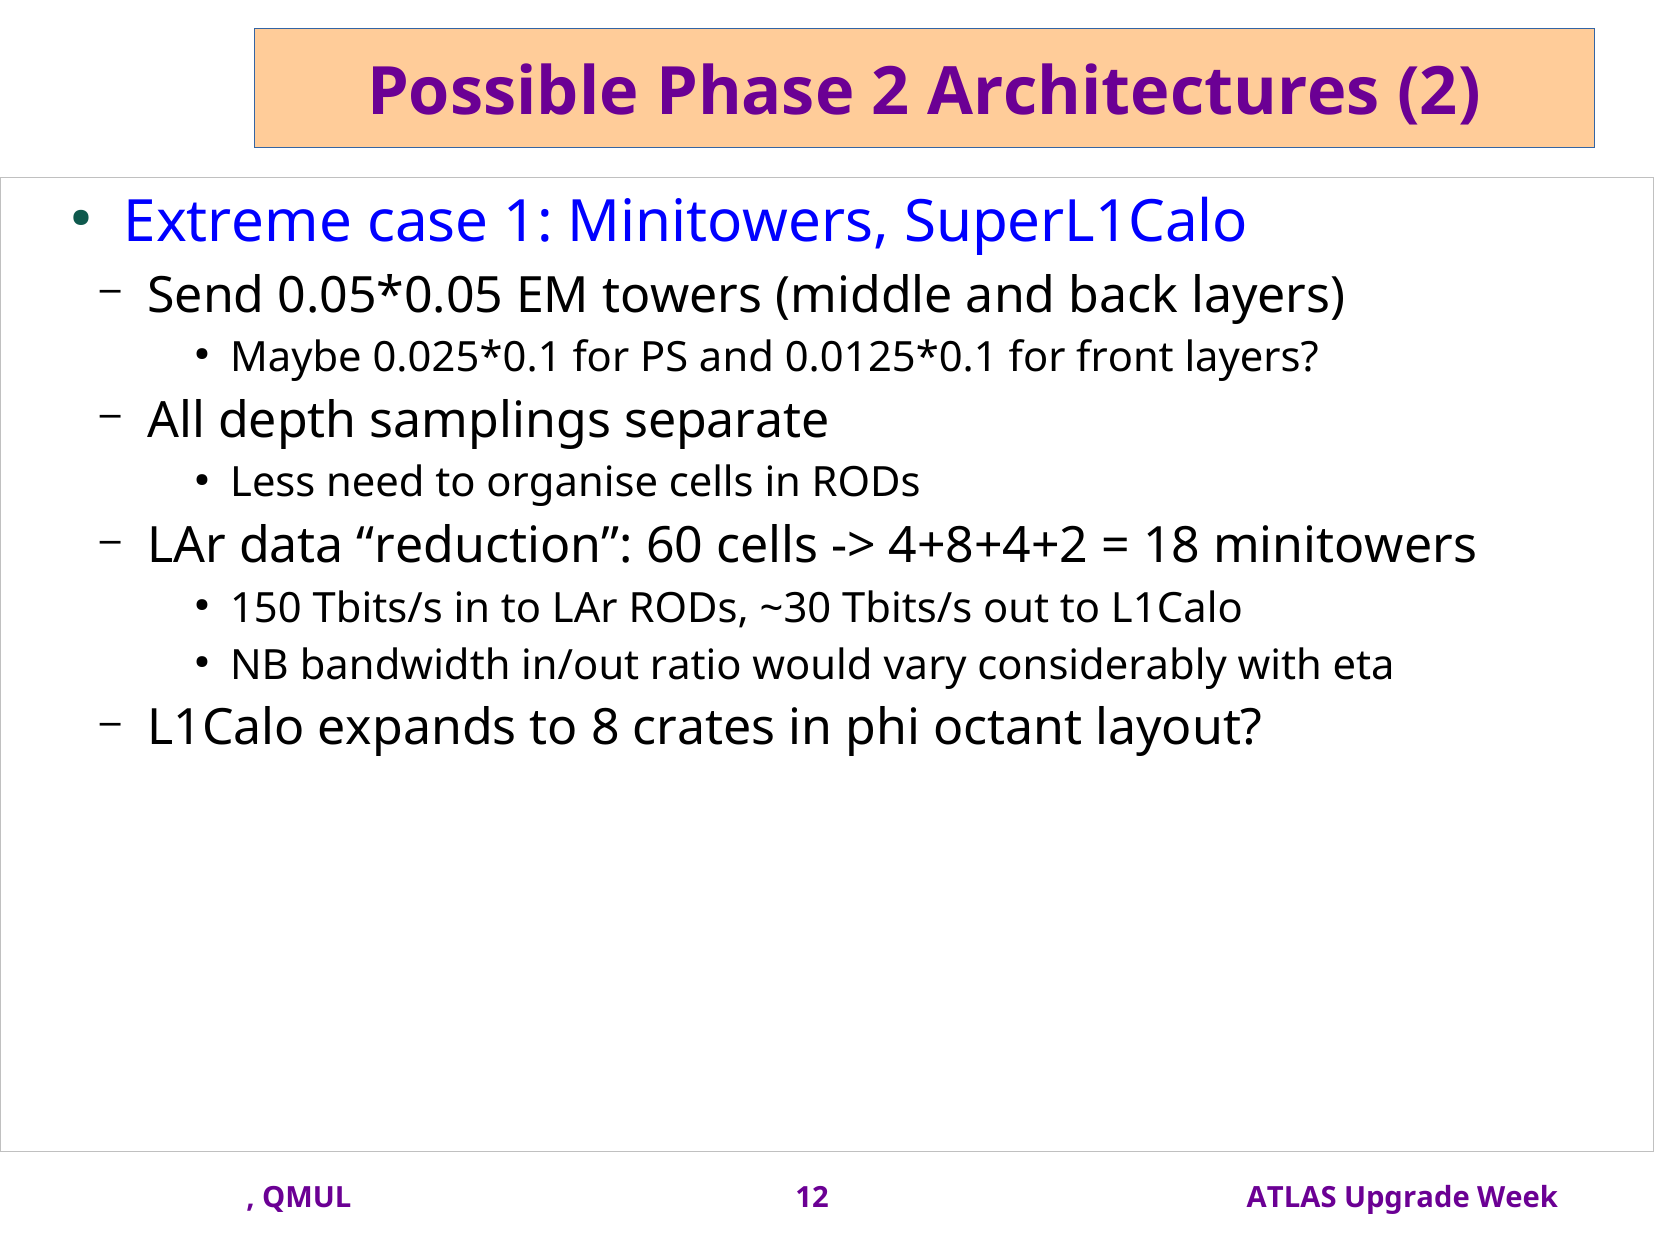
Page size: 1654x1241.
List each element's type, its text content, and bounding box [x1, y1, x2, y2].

title Possible Phase 2 Architectures (2) [254, 28, 1595, 148]
list Extreme case 1: Minitowers, SuperL1Calo Send 0.05*0.05 EM towers (middle and back layers) Maybe 0.025*0.1 for PS and 0.0125*0.1 for front layers? All depth samplings separate Less need to organise cells in RODs LAr data “reduction”: 60 cells -> 4+8+4+2 = 18 minitowers 150 Tbits/s in to LAr RODs, ~30 Tbits/s out to L1Calo NB bandwidth in/out ratio would vary considerably with eta L1Calo expands to 8 crates in phi octant layout? [52, 179, 1634, 1140]
